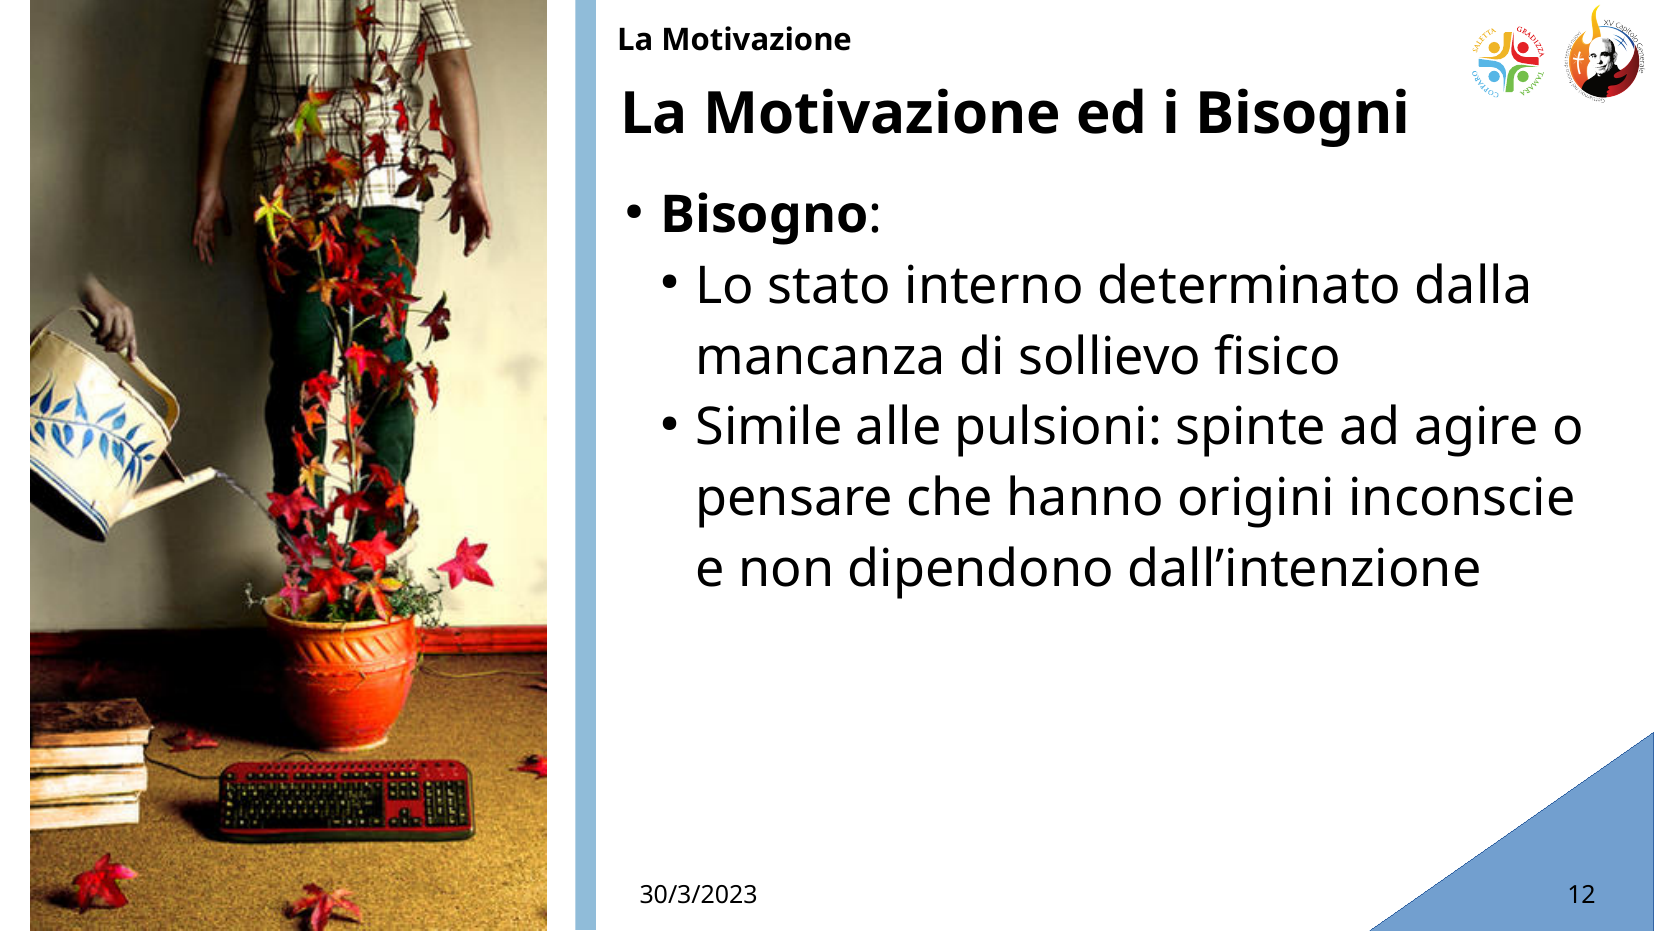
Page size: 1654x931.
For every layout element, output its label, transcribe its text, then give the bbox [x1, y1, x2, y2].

title La Motivazione ed i Bisogni [620, 70, 1617, 142]
picture [30, 0, 547, 931]
picture [1563, 4, 1646, 103]
text_box La Motivazione [602, 9, 1335, 63]
subtitle Bisogno: Lo stato interno determinato dalla mancanza di sollievo fisico Simile alle pulsioni: spinte ad agire o pensare che hanno origini inconscie e non dipendono dall’intenzione [624, 177, 1602, 873]
